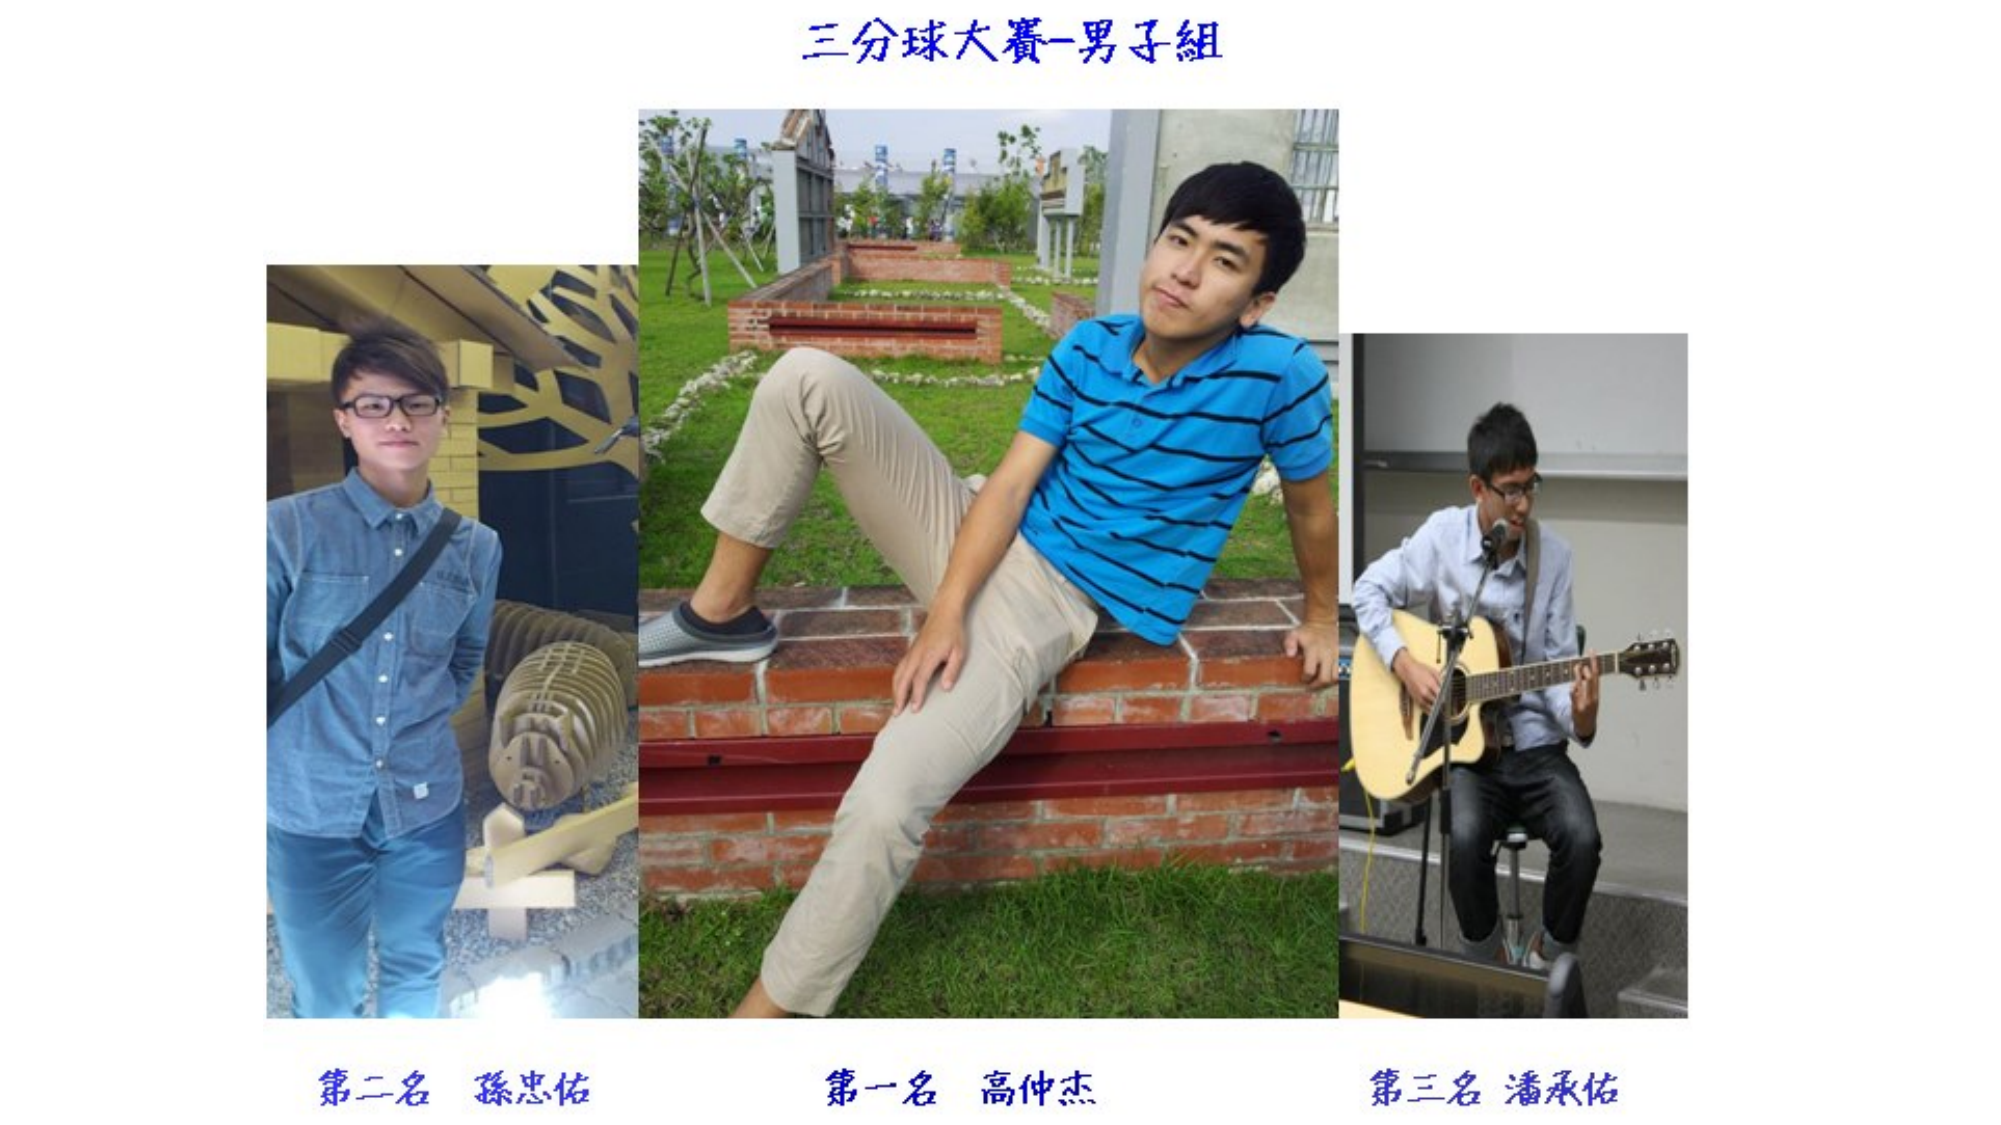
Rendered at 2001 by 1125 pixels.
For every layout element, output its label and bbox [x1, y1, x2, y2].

picture [263, 0, 1703, 1125]
